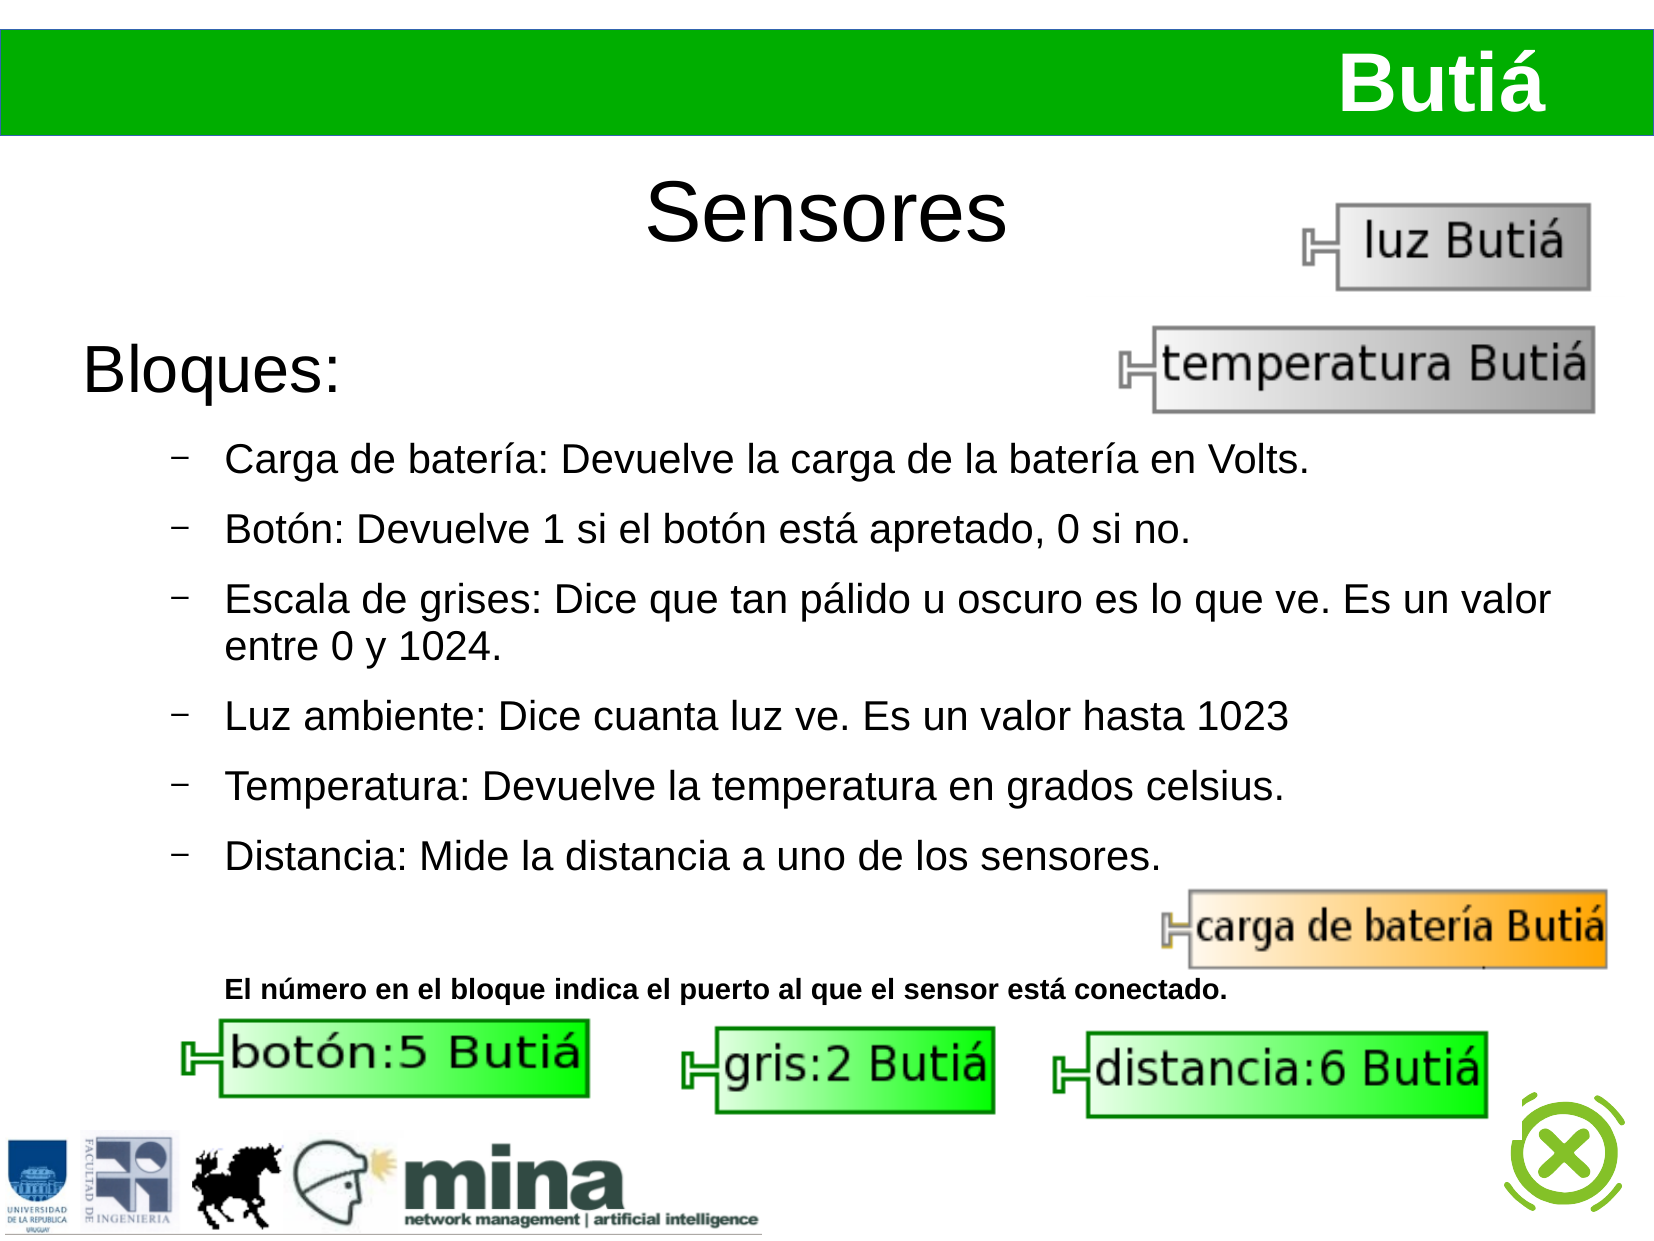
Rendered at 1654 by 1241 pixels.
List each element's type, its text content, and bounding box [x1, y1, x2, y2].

list Bloques: Carga de batería: Devuelve la carga de la batería en Volts. Botón: Devuelve 1 si el botón está apretado, 0 si no. Escala de grises: Dice que tan pálido u oscuro es lo que ve. Es un valor entre 0 y 1024. Luz ambiente: Dice cuanta luz ve. Es un valor hasta 1023 Temperatura: Devuelve la temperatura en grados celsius. Distancia: Mide la distancia a uno de los sensores. El número en el bloque indica el puerto al que el sensor está conectado. [82, 331, 1571, 1151]
picture [1086, 147, 1625, 431]
picture [5, 1130, 762, 1235]
title Sensores [82, 108, 1571, 316]
picture [1504, 1092, 1625, 1212]
picture [1571, 885, 1617, 975]
